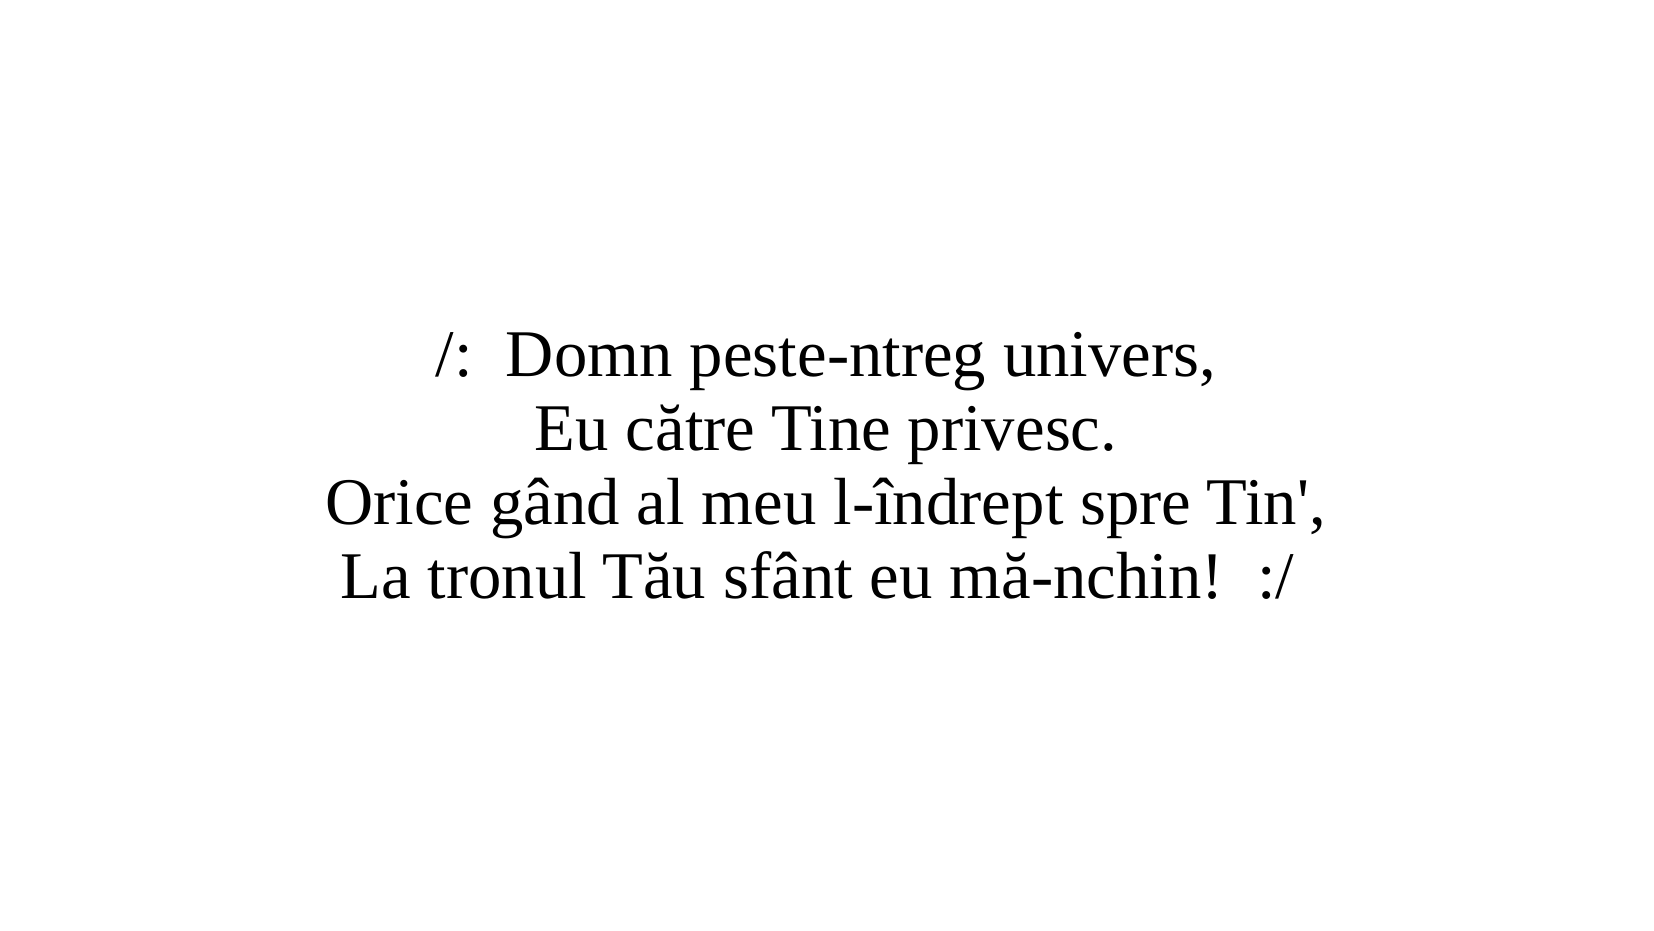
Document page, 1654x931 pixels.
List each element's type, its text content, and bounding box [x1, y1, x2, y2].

subtitle /: Domn peste-ntreg univers, Eu către Tine privesc. Orice gând al meu l-îndrept spre Tin', La tronul Tău sfânt eu mă-nchin! :/ [300, 150, 1354, 781]
